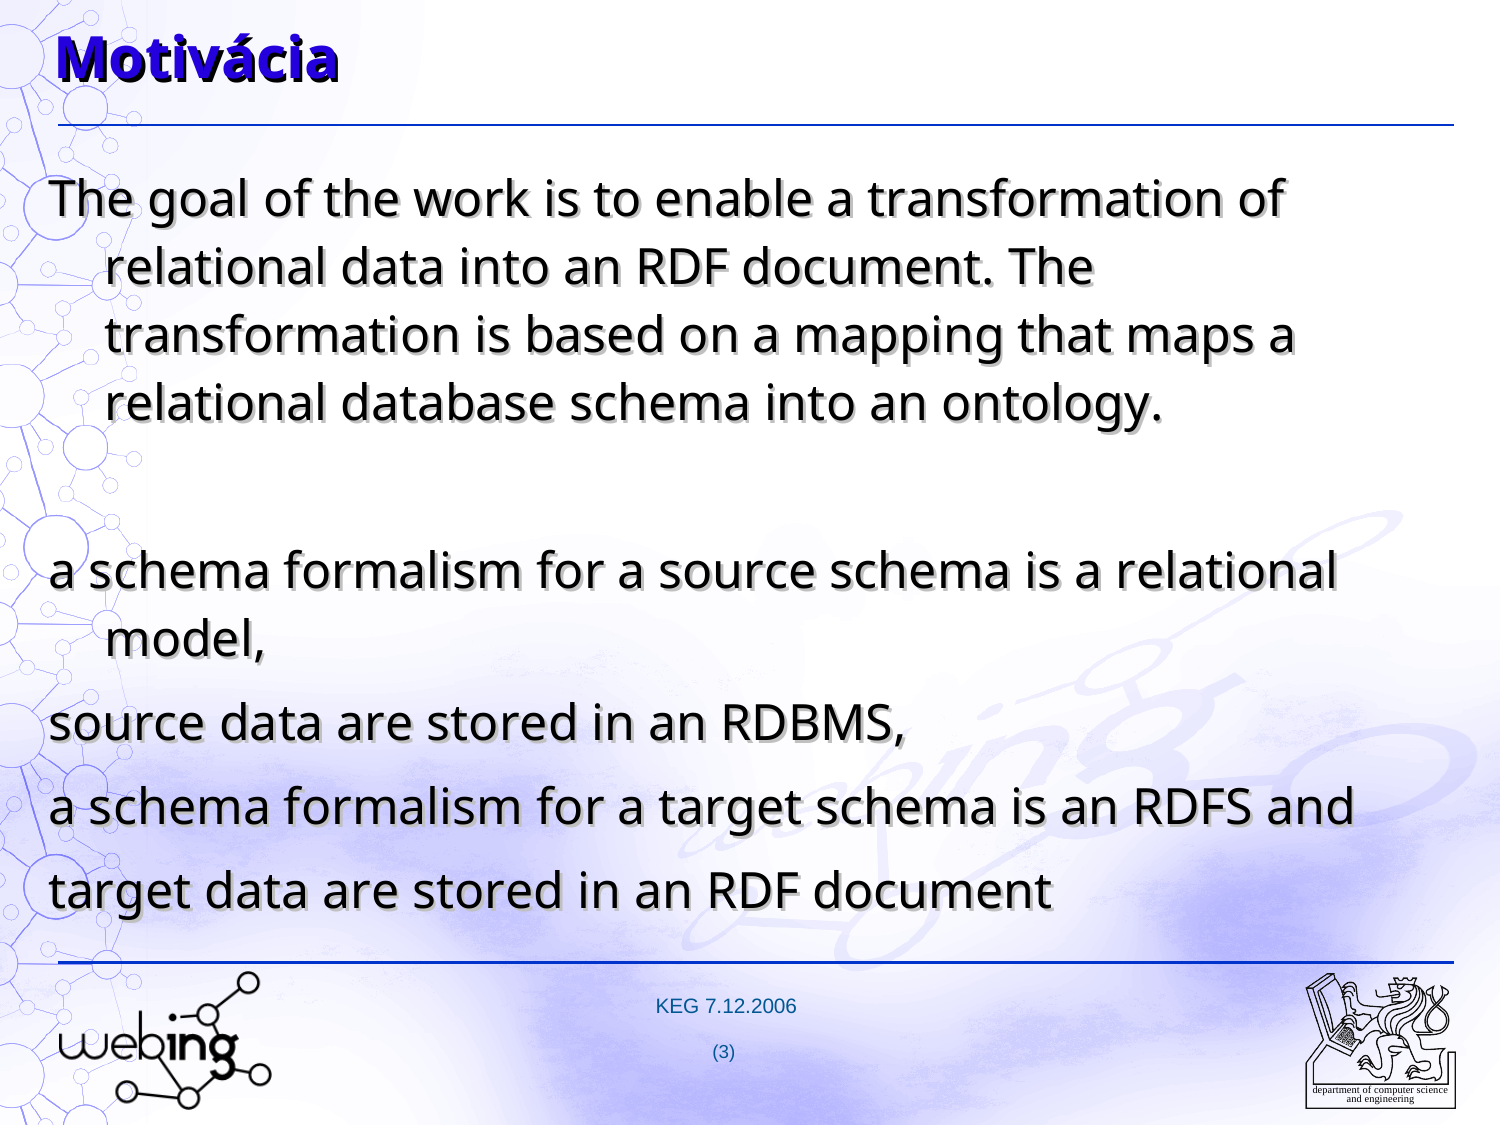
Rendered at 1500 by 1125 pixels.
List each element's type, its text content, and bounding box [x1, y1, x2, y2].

picture [0, 0, 1500, 1125]
title Motivácia [53, 0, 1463, 113]
list The goal of the work is to enable a transformation of relational data into an RDF document. The transformation is based on a mapping that maps a relational database schema into an ontology. a schema formalism for a source schema is a relational model, source data are stored in an RDBMS, a schema formalism for a target schema is an RDFS and target data are stored in an RDF document [48, 162, 1455, 942]
